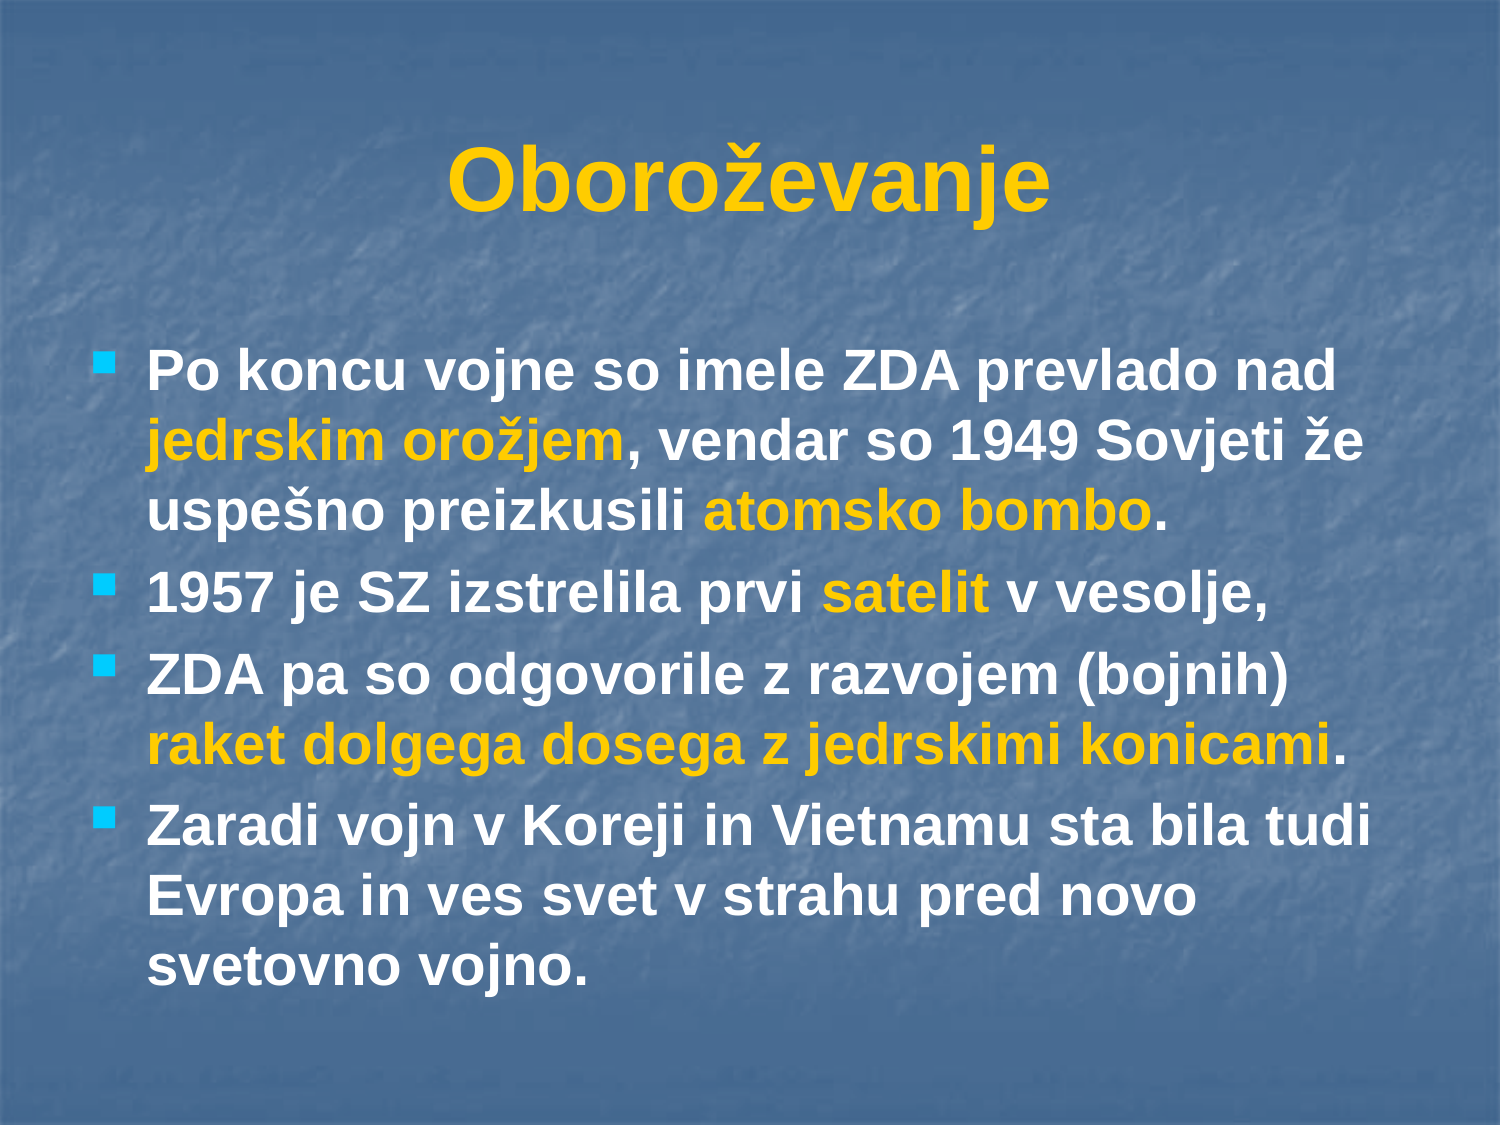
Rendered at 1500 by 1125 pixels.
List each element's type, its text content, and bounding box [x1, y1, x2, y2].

title Oboroževanje [75, 62, 1425, 288]
list Po koncu vojne so imele ZDA prevlado nad jedrskim orožjem, vendar so 1949 Sovjeti že uspešno preizkusili atomsko bombo. 1957 je SZ izstrelila prvi satelit v vesolje, ZDA pa so odgovorile z razvojem (bojnih) raket dolgega dosega z jedrskimi konicami. Zaradi vojn v Koreji in Vietnamu sta bila tudi Evropa in ves svet v strahu pred novo svetovno vojno. [75, 324, 1425, 1071]
picture [0, 0, 1500, 1125]
